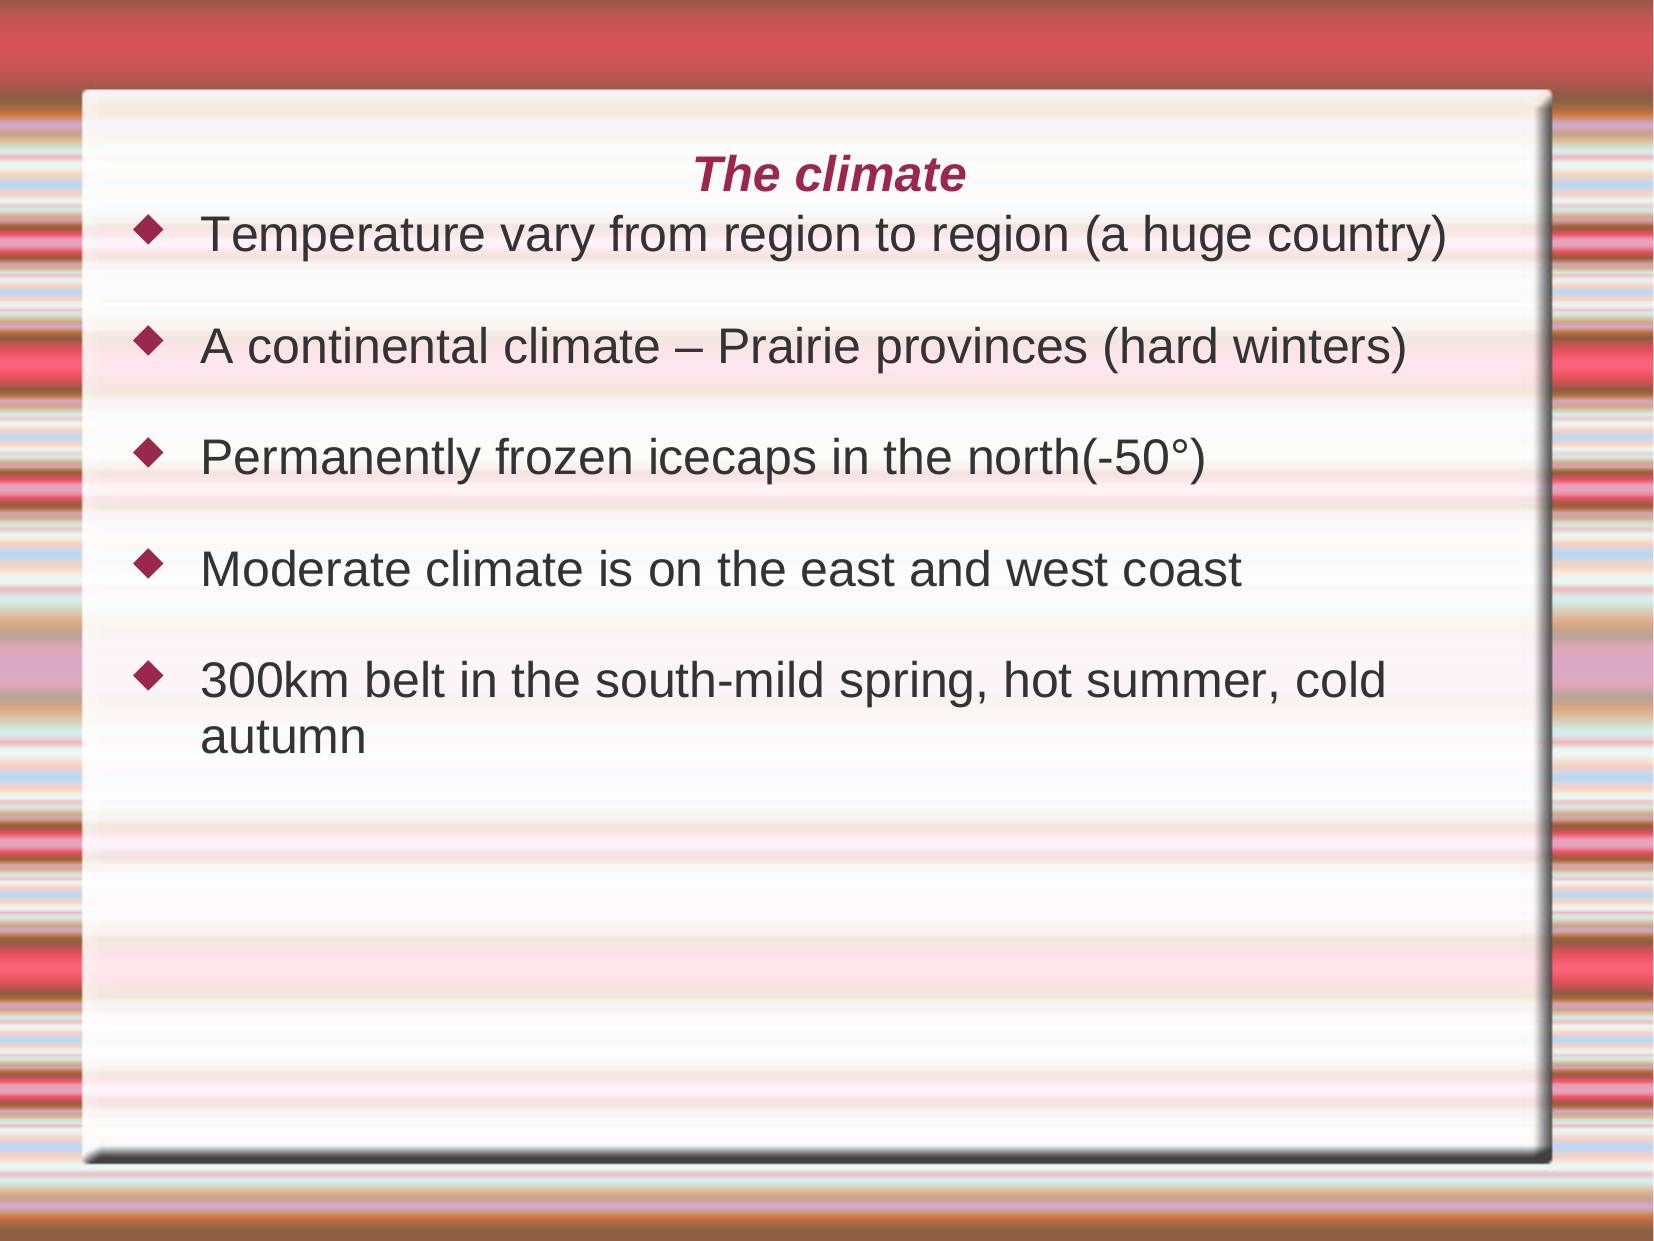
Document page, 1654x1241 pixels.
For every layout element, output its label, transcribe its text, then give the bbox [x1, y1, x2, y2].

title The climate [123, 109, 1536, 206]
list Temperature vary from region to region (a huge country) A continental climate – Prairie provinces (hard winters) Permanently frozen icecaps in the north(-50°) Moderate climate is on the east and west coast 300km belt in the south-mild spring, hot summer, cold autumn [118, 206, 1536, 988]
picture [0, 0, 1654, 1241]
